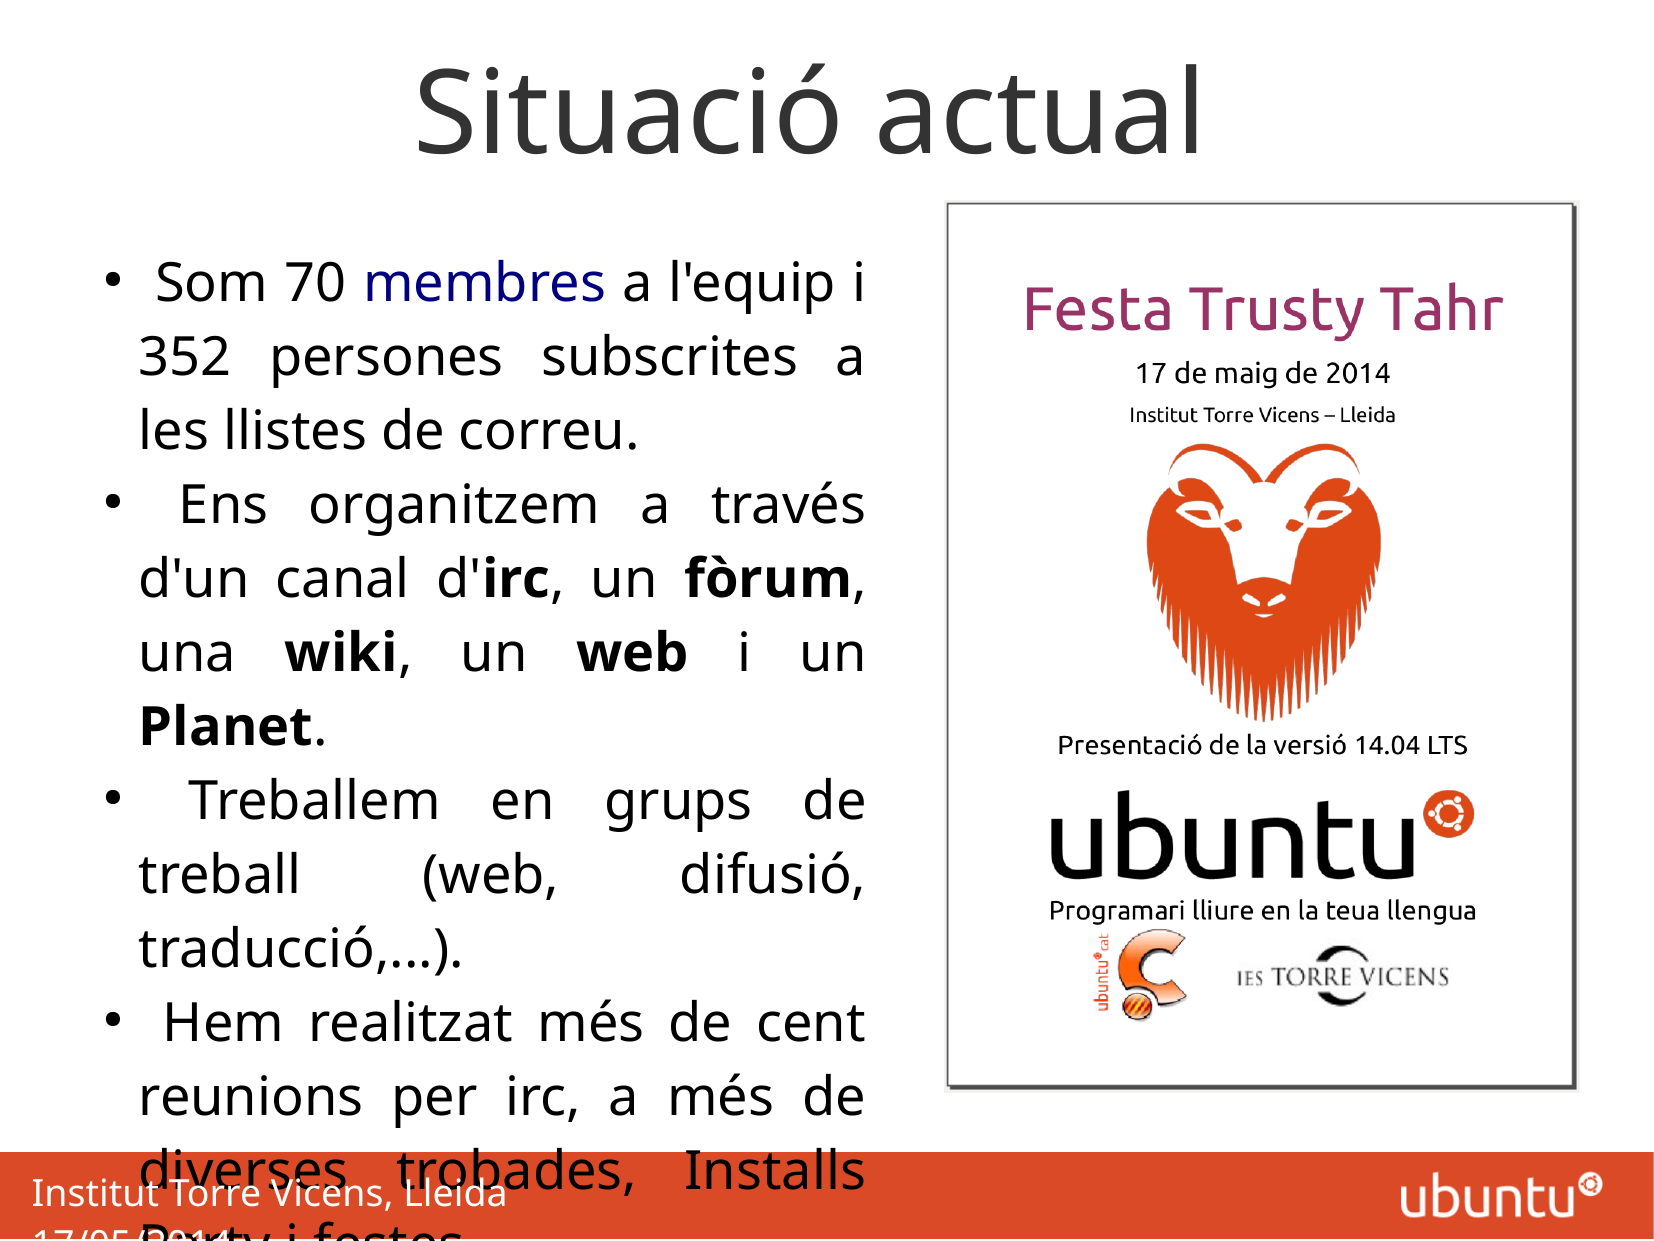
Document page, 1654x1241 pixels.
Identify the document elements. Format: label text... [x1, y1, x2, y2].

picture [171, 1233, 180, 1239]
picture [745, 1175, 755, 1186]
picture [148, 1233, 160, 1239]
text_box Institut Torre Vicens, Lleida 17/05/2014 [16, 1159, 745, 1217]
picture [0, 1152, 1654, 1239]
text_box Som 70 membres a l'equip i 352 persones subscrites a les llistes de correu. Ens organitzem a través d'un canal d'irc, un fòrum, una wiki, un web i un Planet. Treballem en grups de treball (web, difusió, traducció,...). Hem realitzat més de cent reunions per irc, a més de diverses trobades, Installs Party i festes. [88, 236, 886, 1049]
title Situació actual [0, 29, 1595, 203]
picture [93, 1233, 104, 1239]
picture [478, 1152, 557, 1159]
picture [167, 1152, 474, 1159]
picture [944, 200, 1580, 1093]
picture [562, 1152, 691, 1159]
